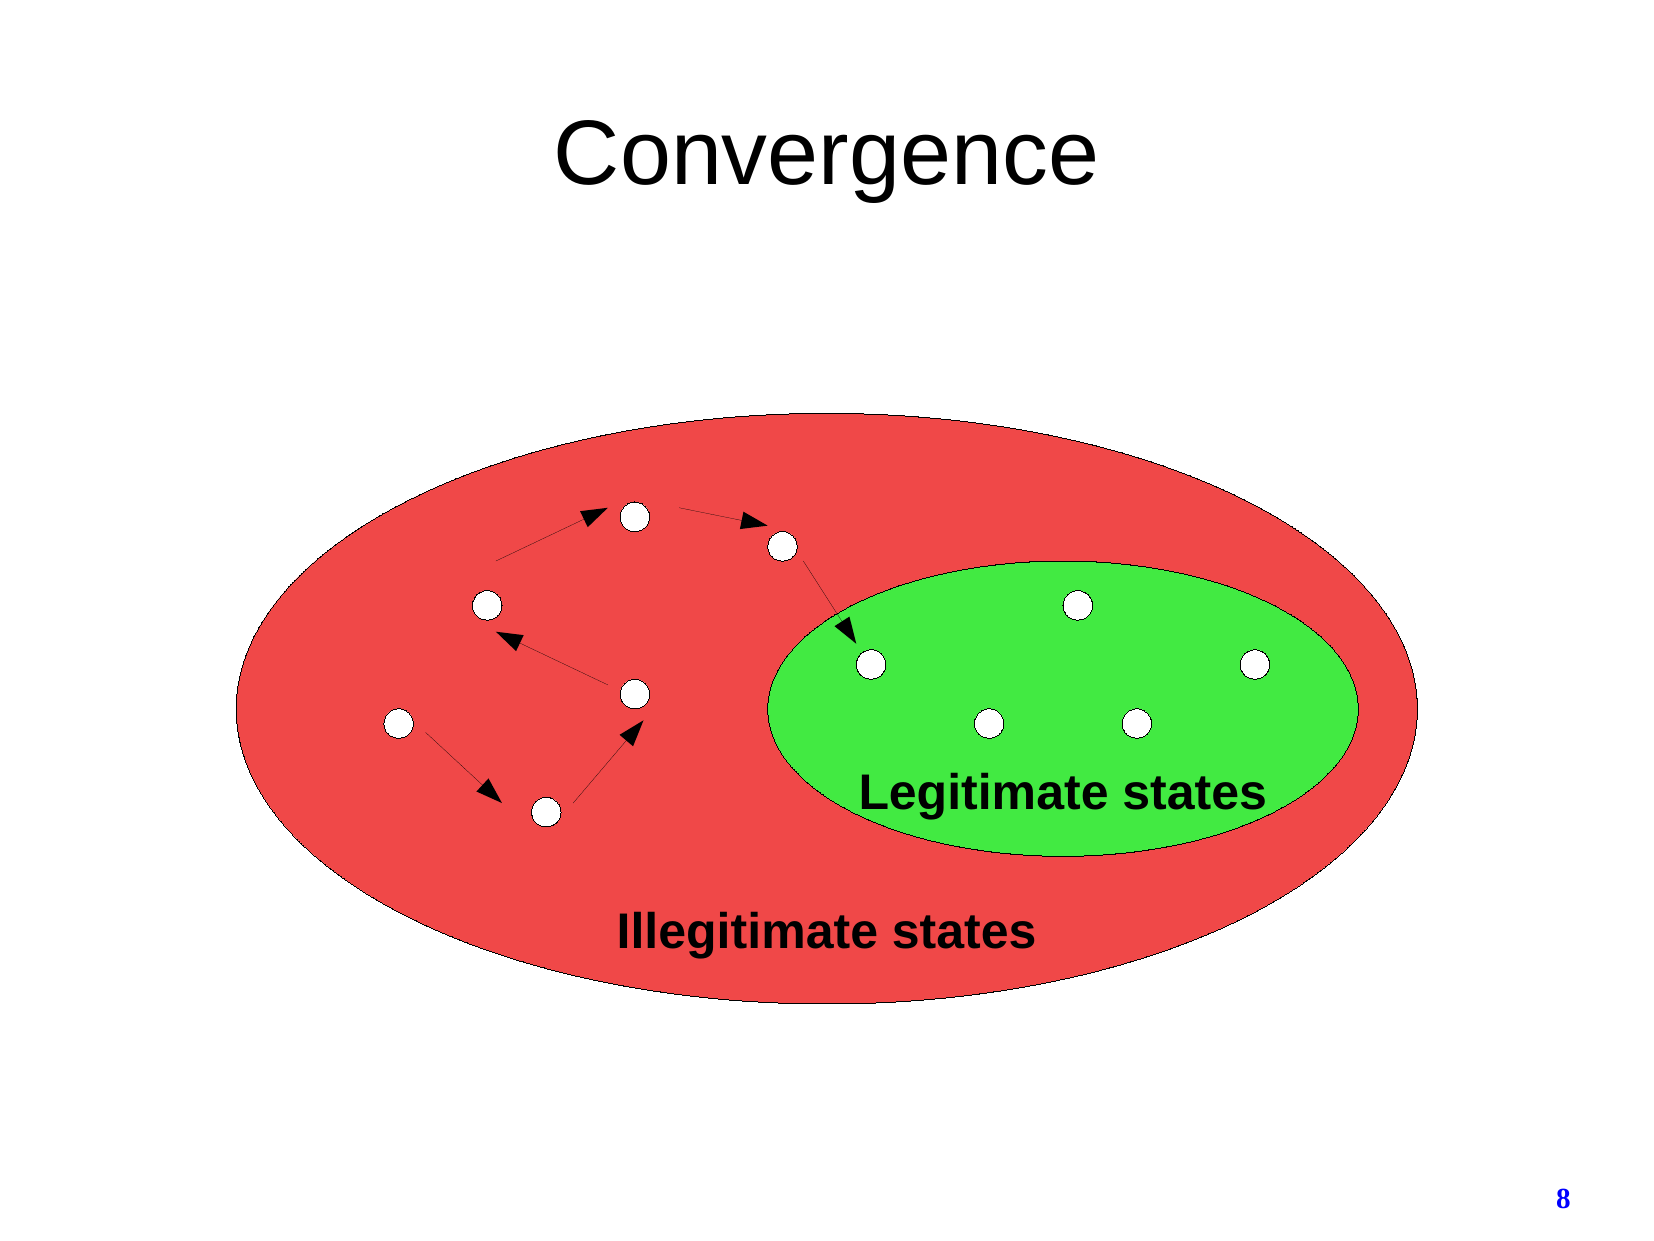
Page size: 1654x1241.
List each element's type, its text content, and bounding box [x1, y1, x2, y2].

text_box Legitimate states [767, 561, 1359, 857]
text_box [620, 501, 650, 532]
text_box [767, 531, 798, 562]
text_box [974, 708, 1004, 739]
title Convergence [82, 49, 1571, 257]
text_box Illegitimate states [236, 413, 1418, 1004]
text_box [1062, 590, 1093, 621]
text_box [472, 590, 503, 621]
text_box [856, 649, 886, 680]
text_box [620, 679, 650, 709]
text_box [383, 708, 414, 739]
text_box [1122, 708, 1152, 739]
text_box [531, 797, 562, 827]
text_box [1240, 649, 1270, 680]
